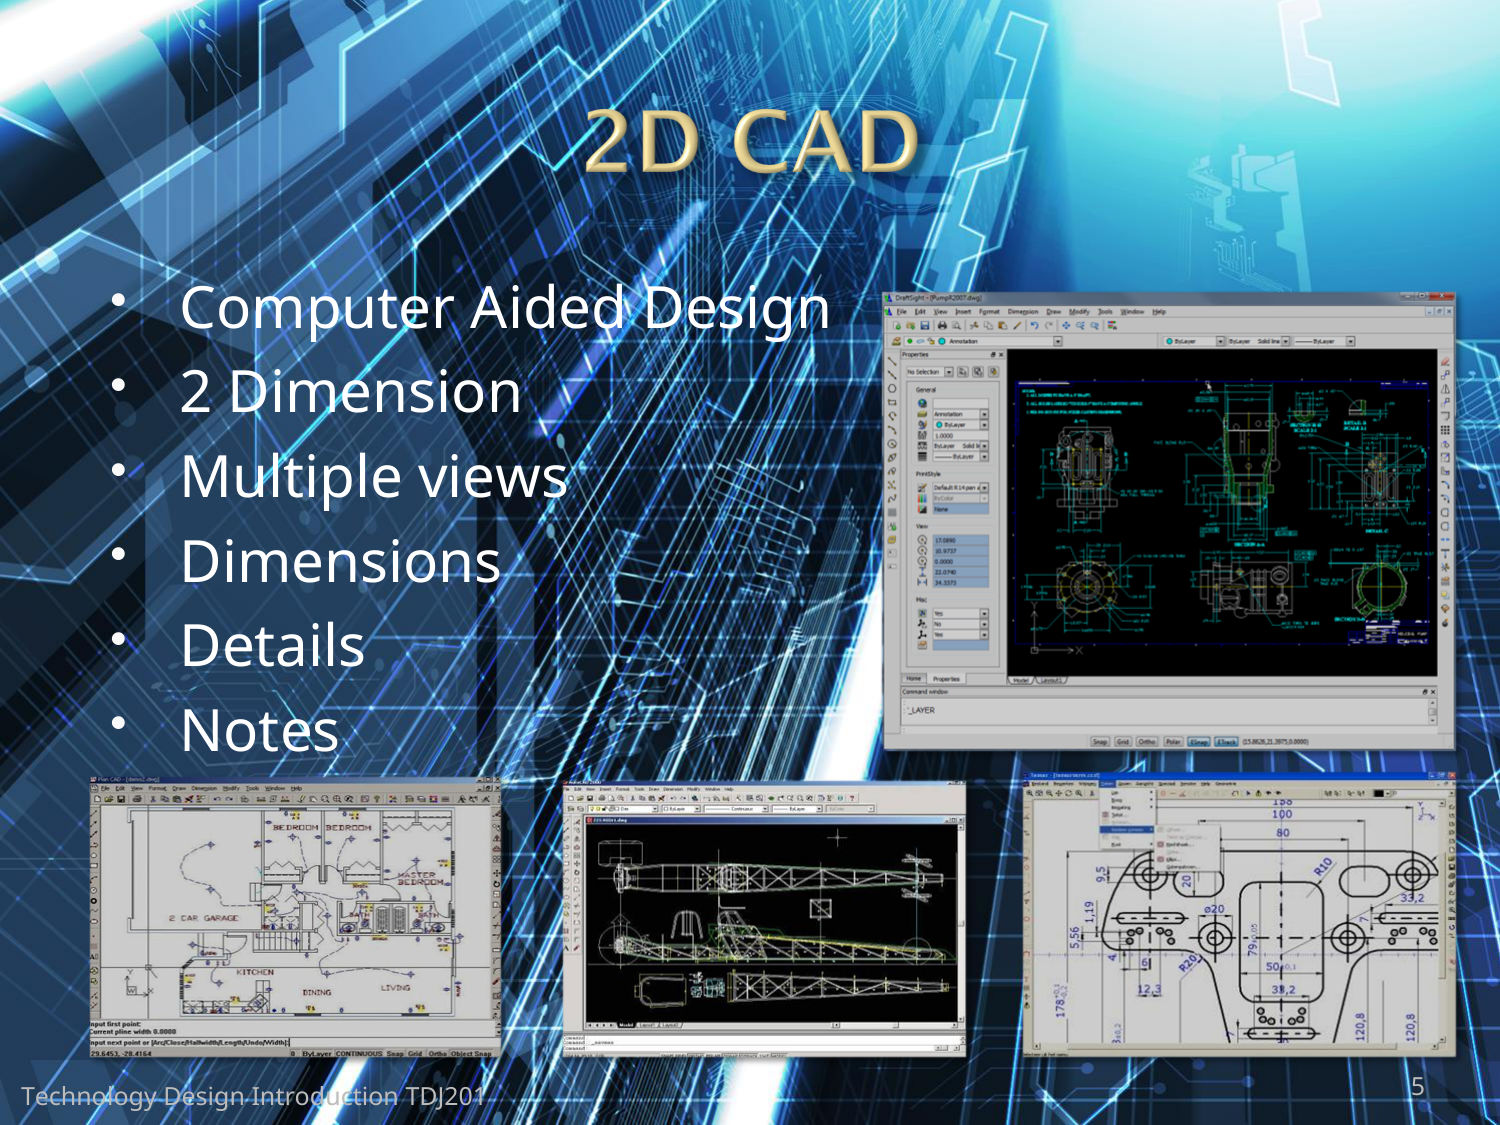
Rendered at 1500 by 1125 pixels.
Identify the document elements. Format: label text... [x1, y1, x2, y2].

text_box <number> [1299, 1052, 1426, 1113]
text_box Technology Design Introduction TDJ201 [0, 1058, 510, 1119]
list Computer Aided Design 2 Dimension Multiple views Dimensions Details Notes [75, 262, 1426, 1035]
picture [0, 0, 1500, 1125]
text_box [75, 45, 1426, 262]
